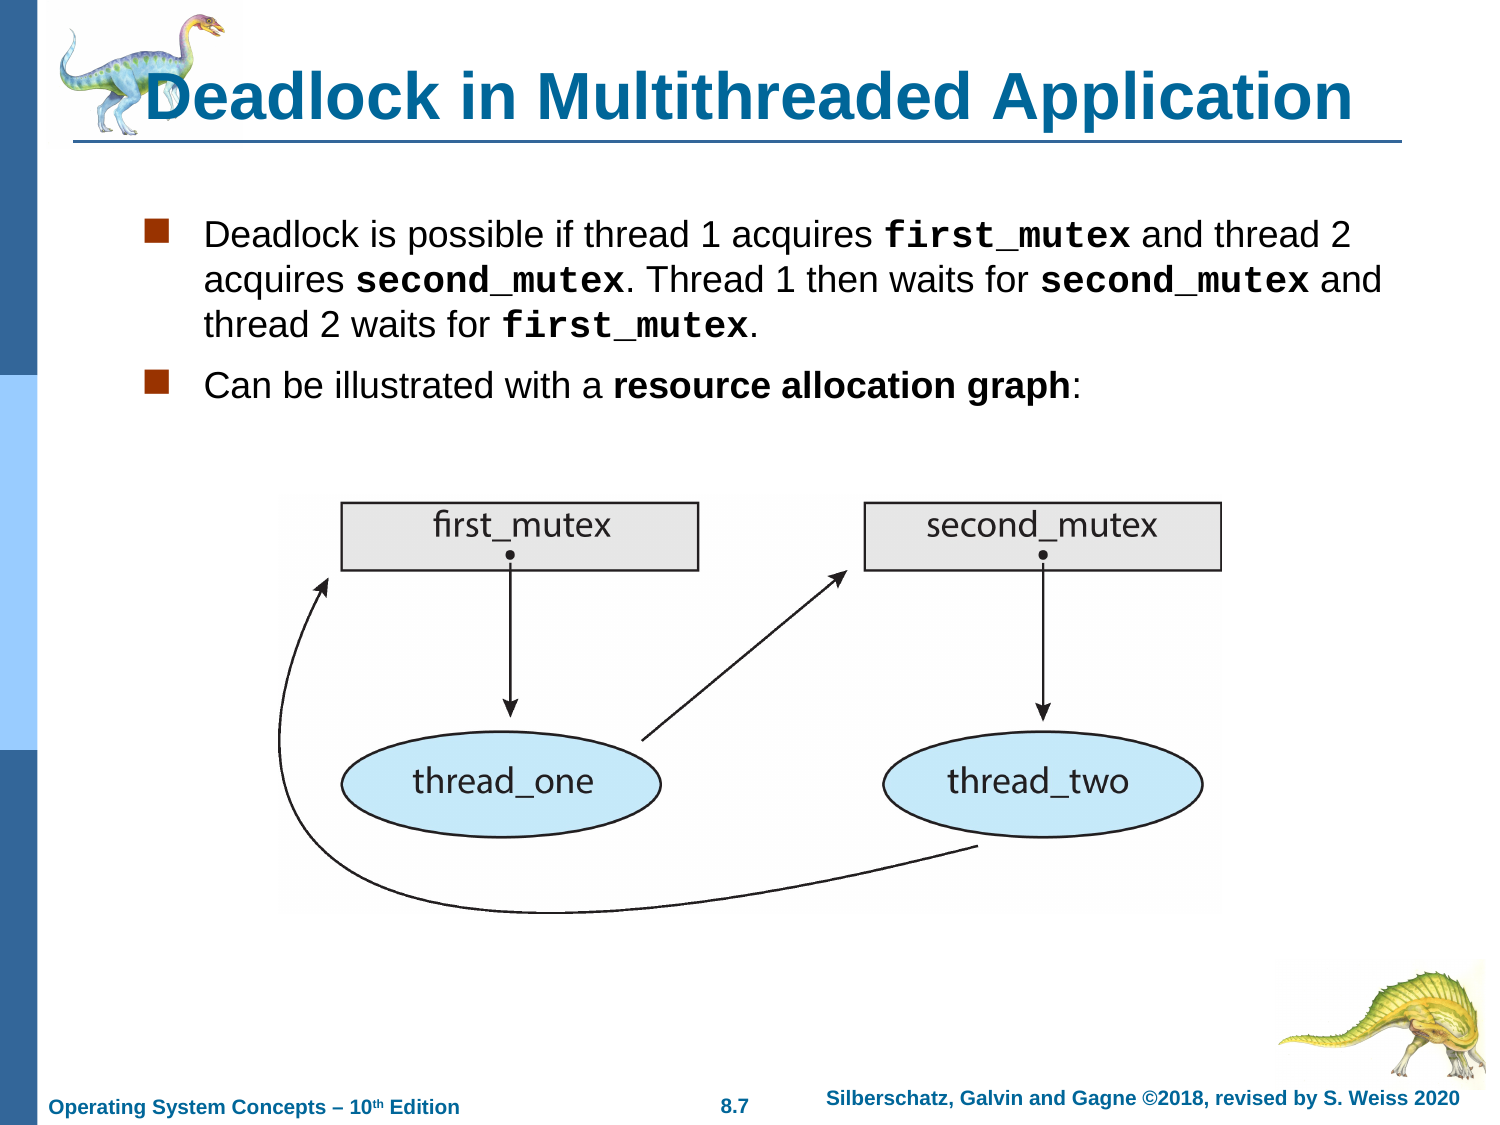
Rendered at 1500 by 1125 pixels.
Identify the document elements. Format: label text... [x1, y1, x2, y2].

picture [278, 494, 1222, 914]
picture [1275, 959, 1486, 1095]
list Deadlock is possible if thread 1 acquires first_mutex and thread 2 acquires second_mutex. Thread 1 then waits for second_mutex and thread 2 waits for first_mutex. Can be illustrated with a resource allocation graph: [132, 202, 1483, 946]
title Deadlock in Multithreaded Application [75, 45, 1426, 141]
picture [46, 0, 243, 149]
